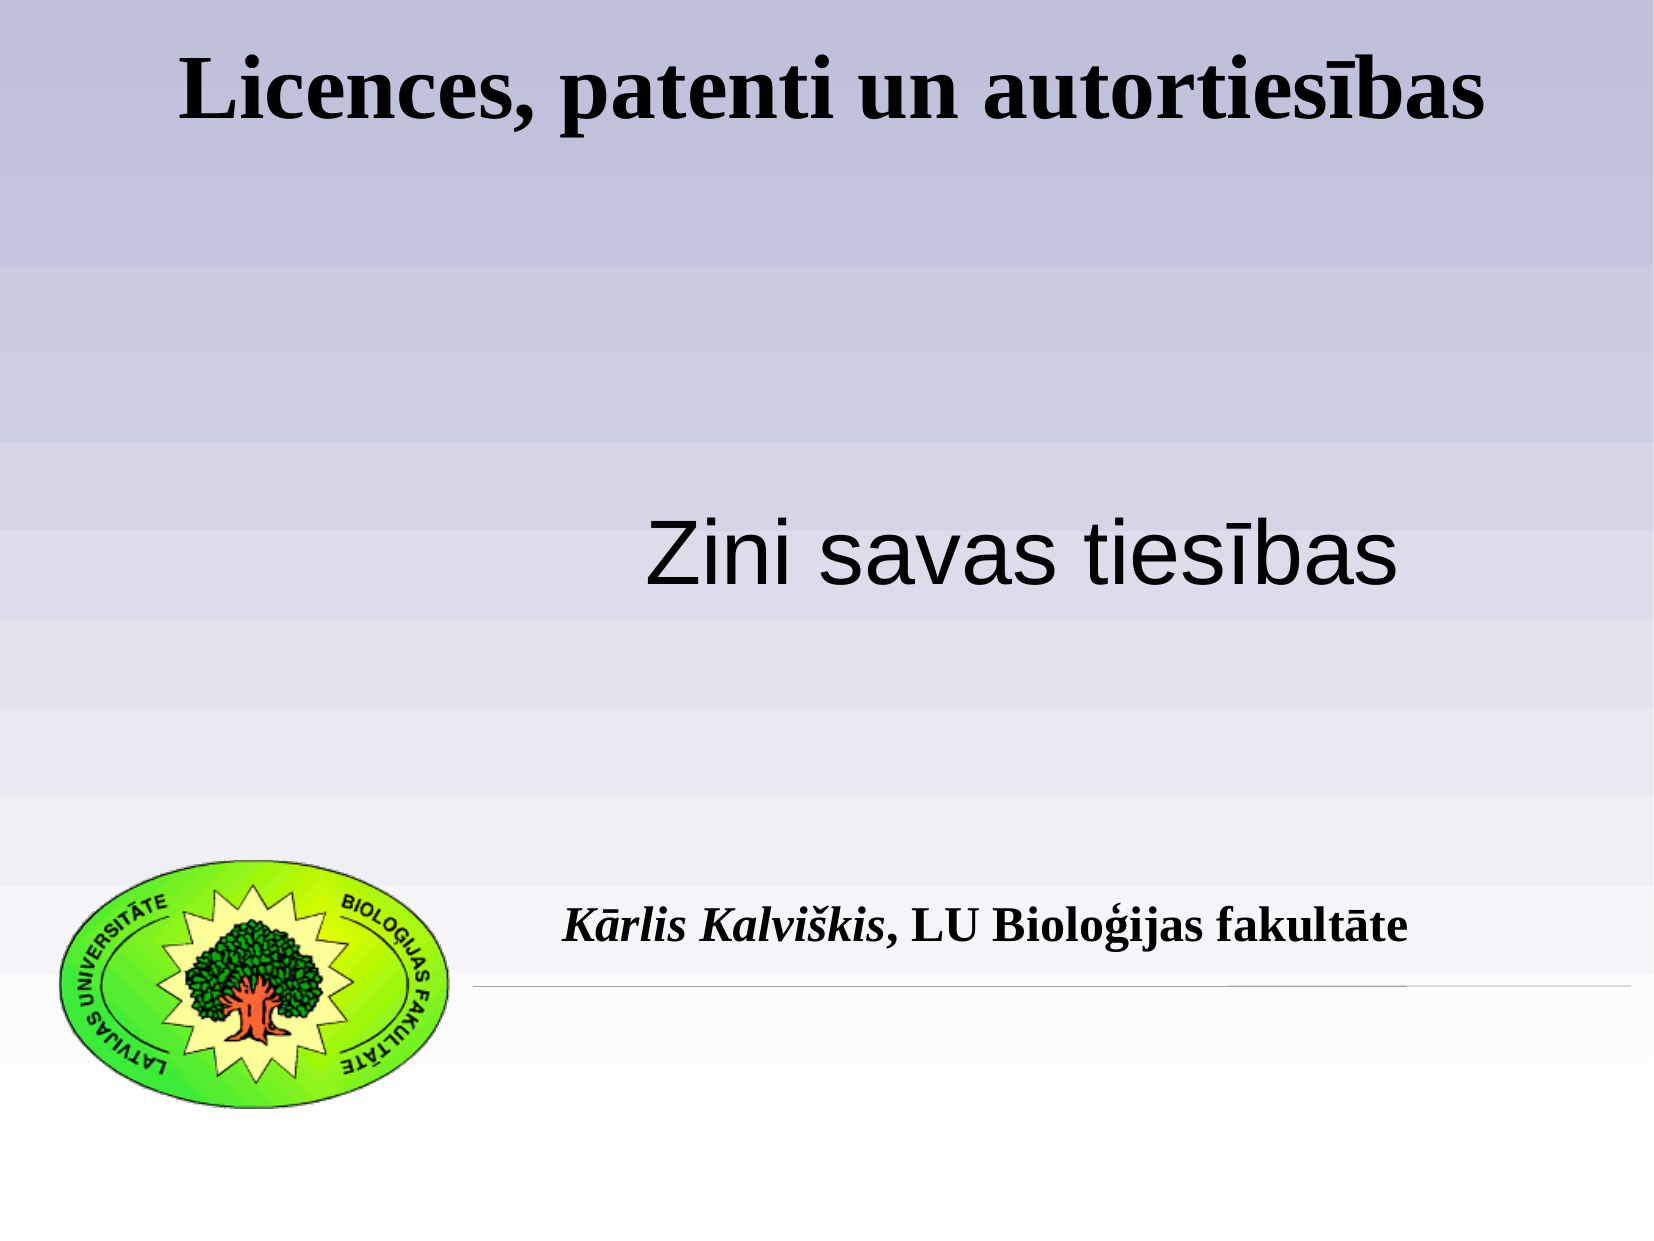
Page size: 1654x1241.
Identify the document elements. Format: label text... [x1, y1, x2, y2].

picture [0, 0, 1654, 1241]
title Zini savas tiesības [422, 369, 1625, 737]
